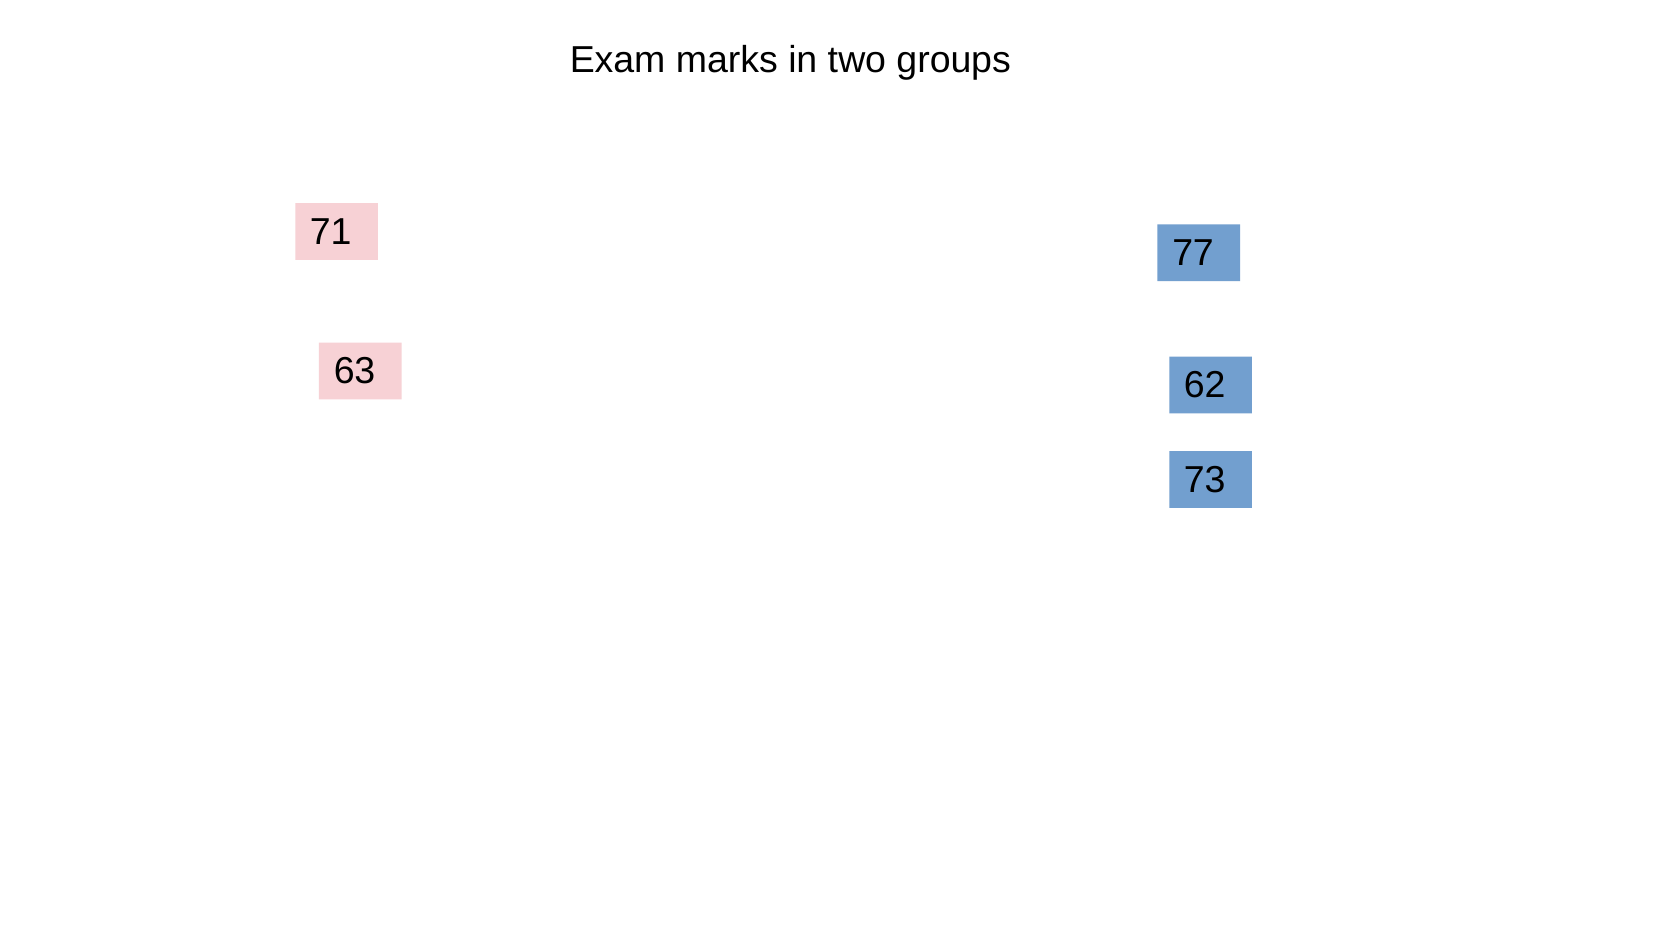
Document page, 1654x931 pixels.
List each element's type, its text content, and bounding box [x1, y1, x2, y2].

text_box 73 [1169, 451, 1252, 508]
text_box 63 [318, 342, 402, 400]
text_box 62 [1169, 356, 1252, 414]
text_box 77 [1157, 224, 1241, 282]
text_box 71 [295, 203, 378, 260]
text_box Exam marks in two groups [555, 31, 1087, 88]
